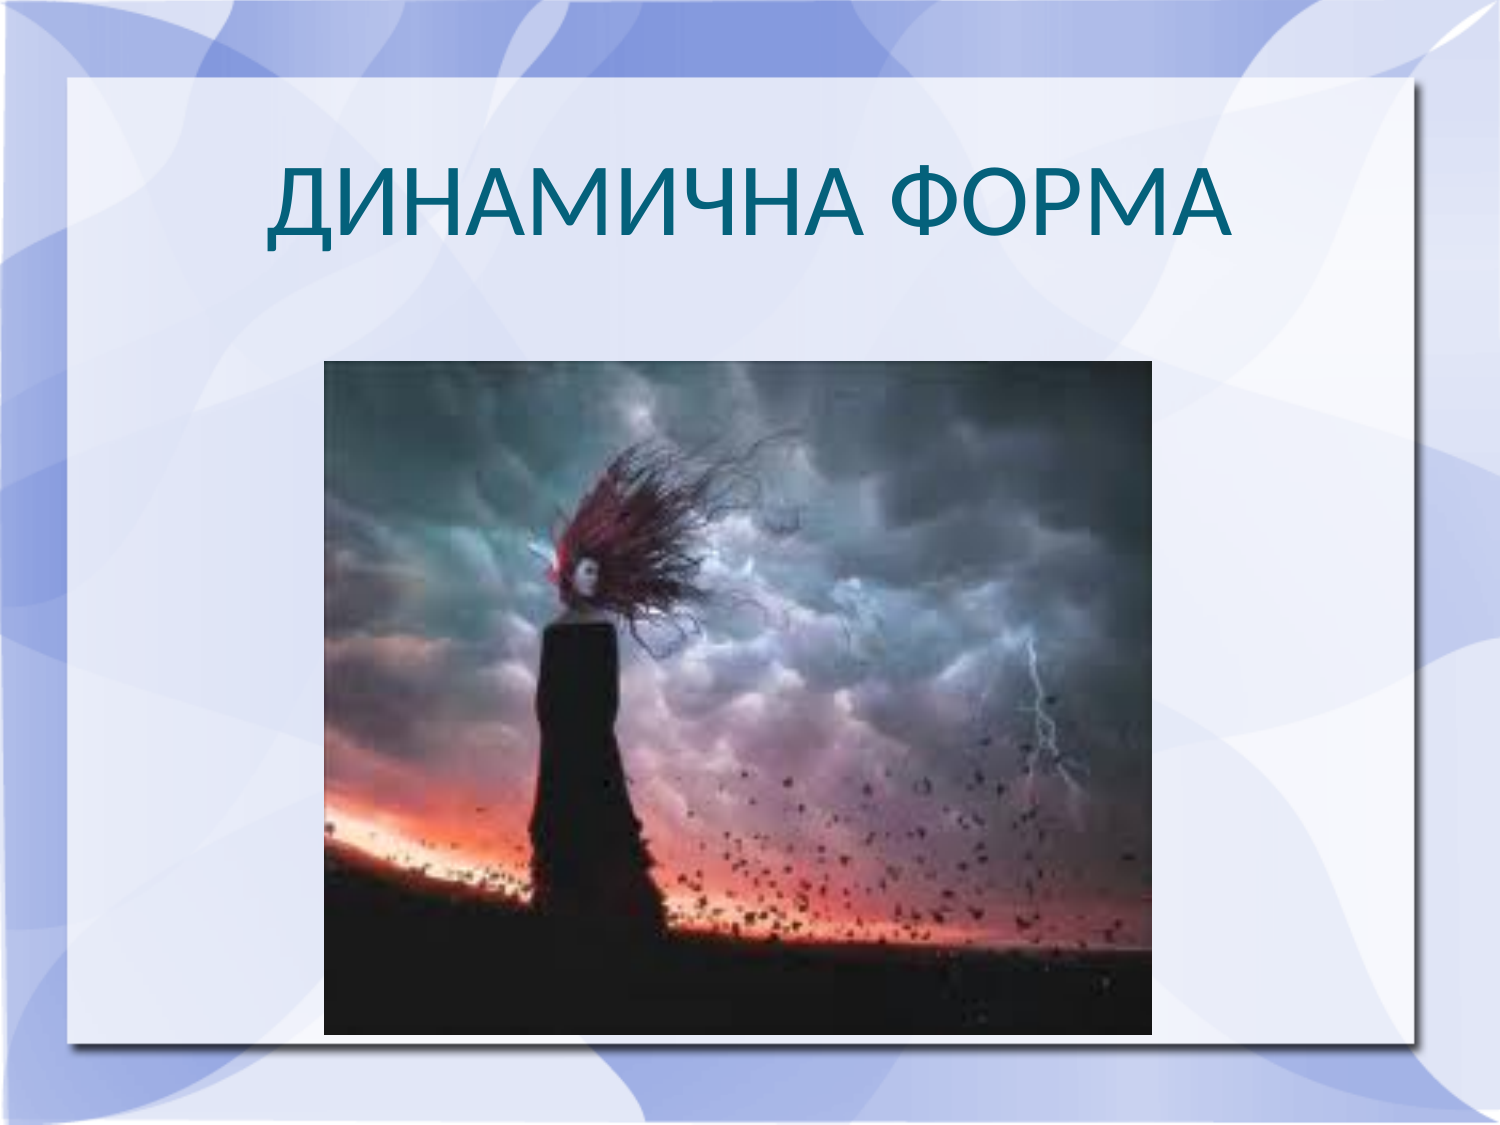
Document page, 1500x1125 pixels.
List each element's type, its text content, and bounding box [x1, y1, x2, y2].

title ДИНАМИЧНА ФОРМА [75, 115, 1425, 303]
picture [0, 0, 1500, 1125]
